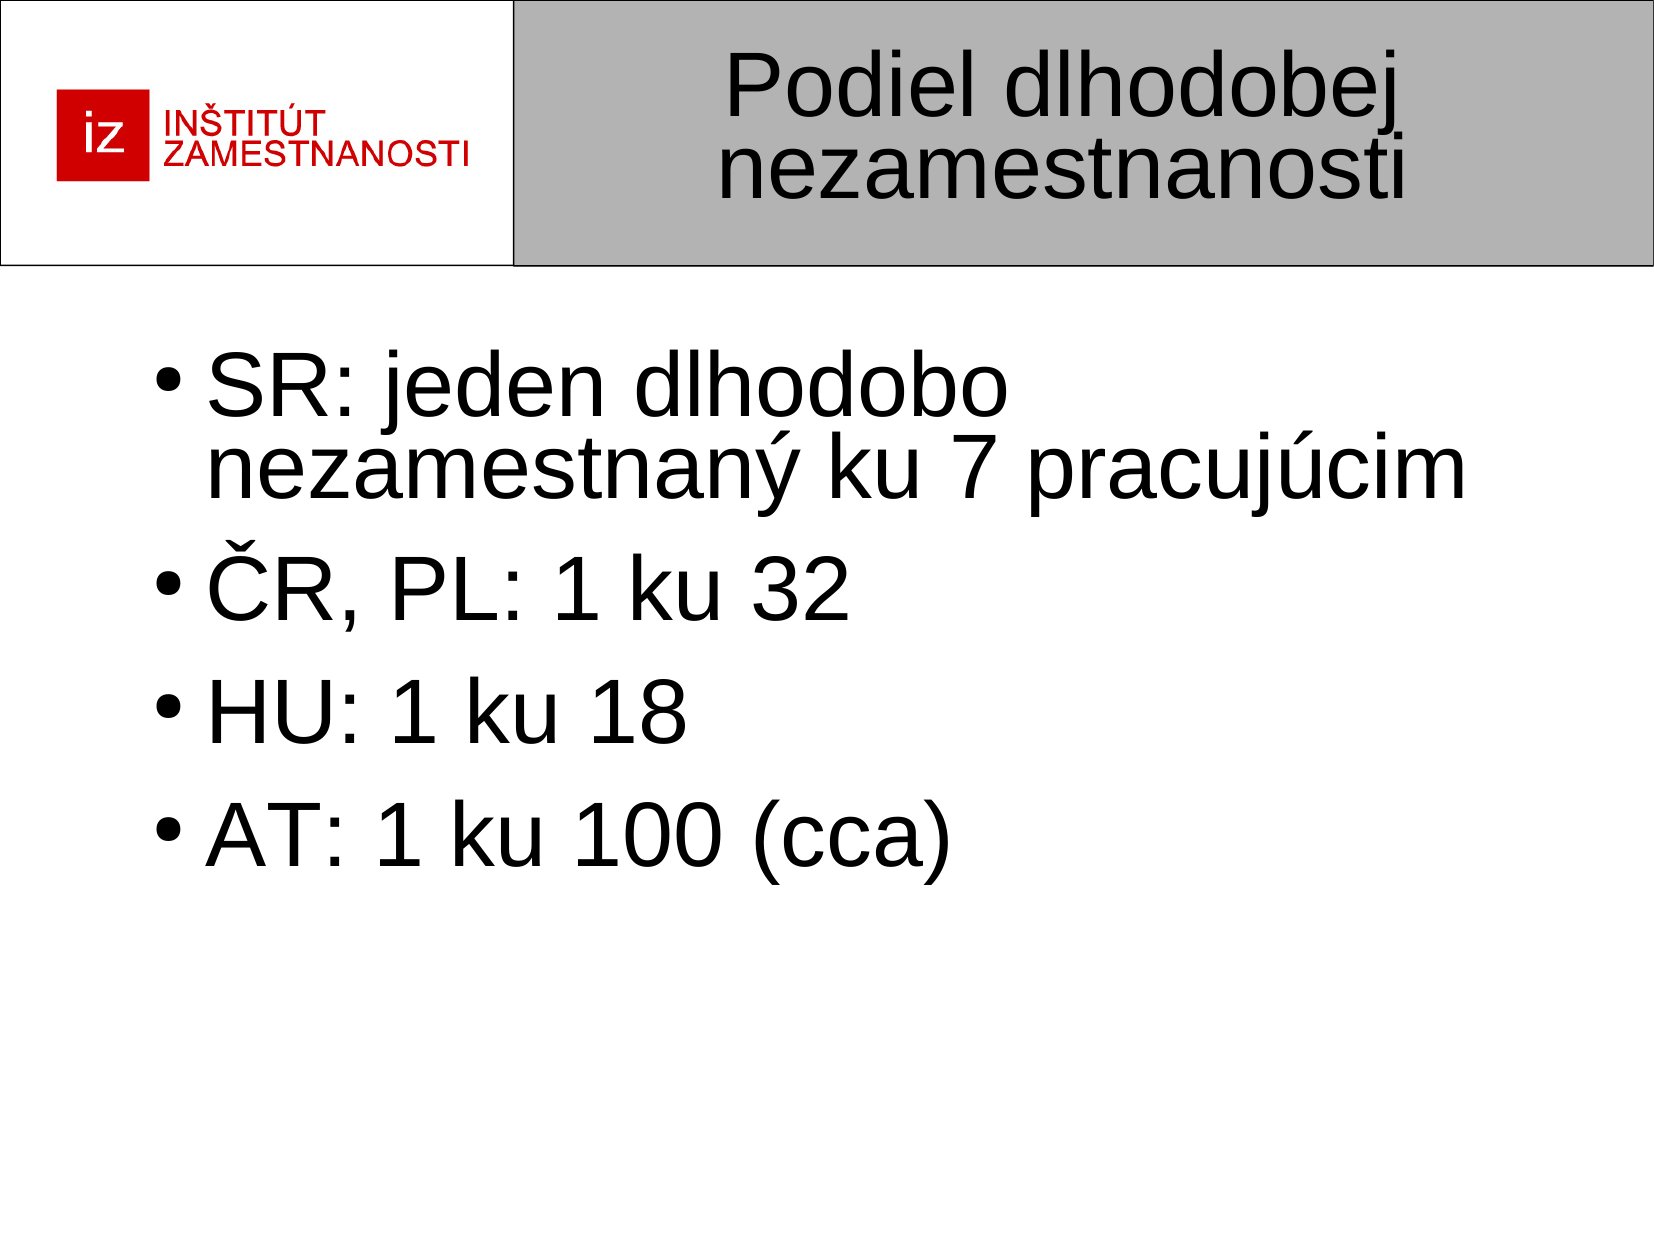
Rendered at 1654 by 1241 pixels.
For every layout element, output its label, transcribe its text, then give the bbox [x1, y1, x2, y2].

title Podiel dlhodobej nezamestnanosti [561, 29, 1565, 237]
picture [5, 8, 512, 257]
list SR: jeden dlhodobo nezamestnaný ku 7 pracujúcim ČR, PL: 1 ku 32 HU: 1 ku 18 AT: 1 ku 100 (cca) [134, 350, 1516, 1070]
